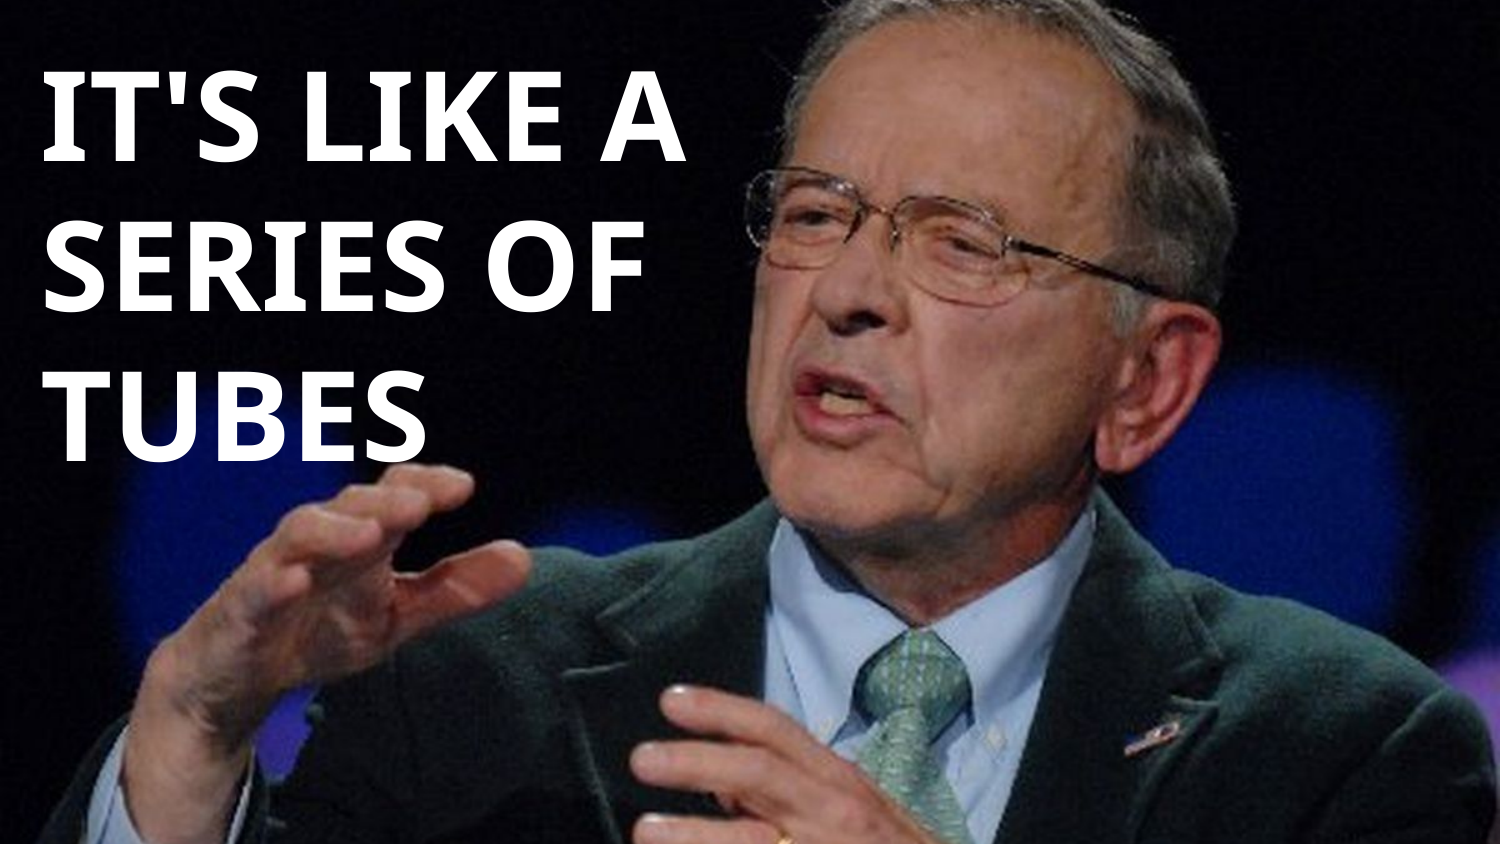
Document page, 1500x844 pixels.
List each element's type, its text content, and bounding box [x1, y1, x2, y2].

text_box IT'S LIKE A SERIES OF TUBES [25, 21, 767, 508]
picture [0, 0, 1500, 844]
